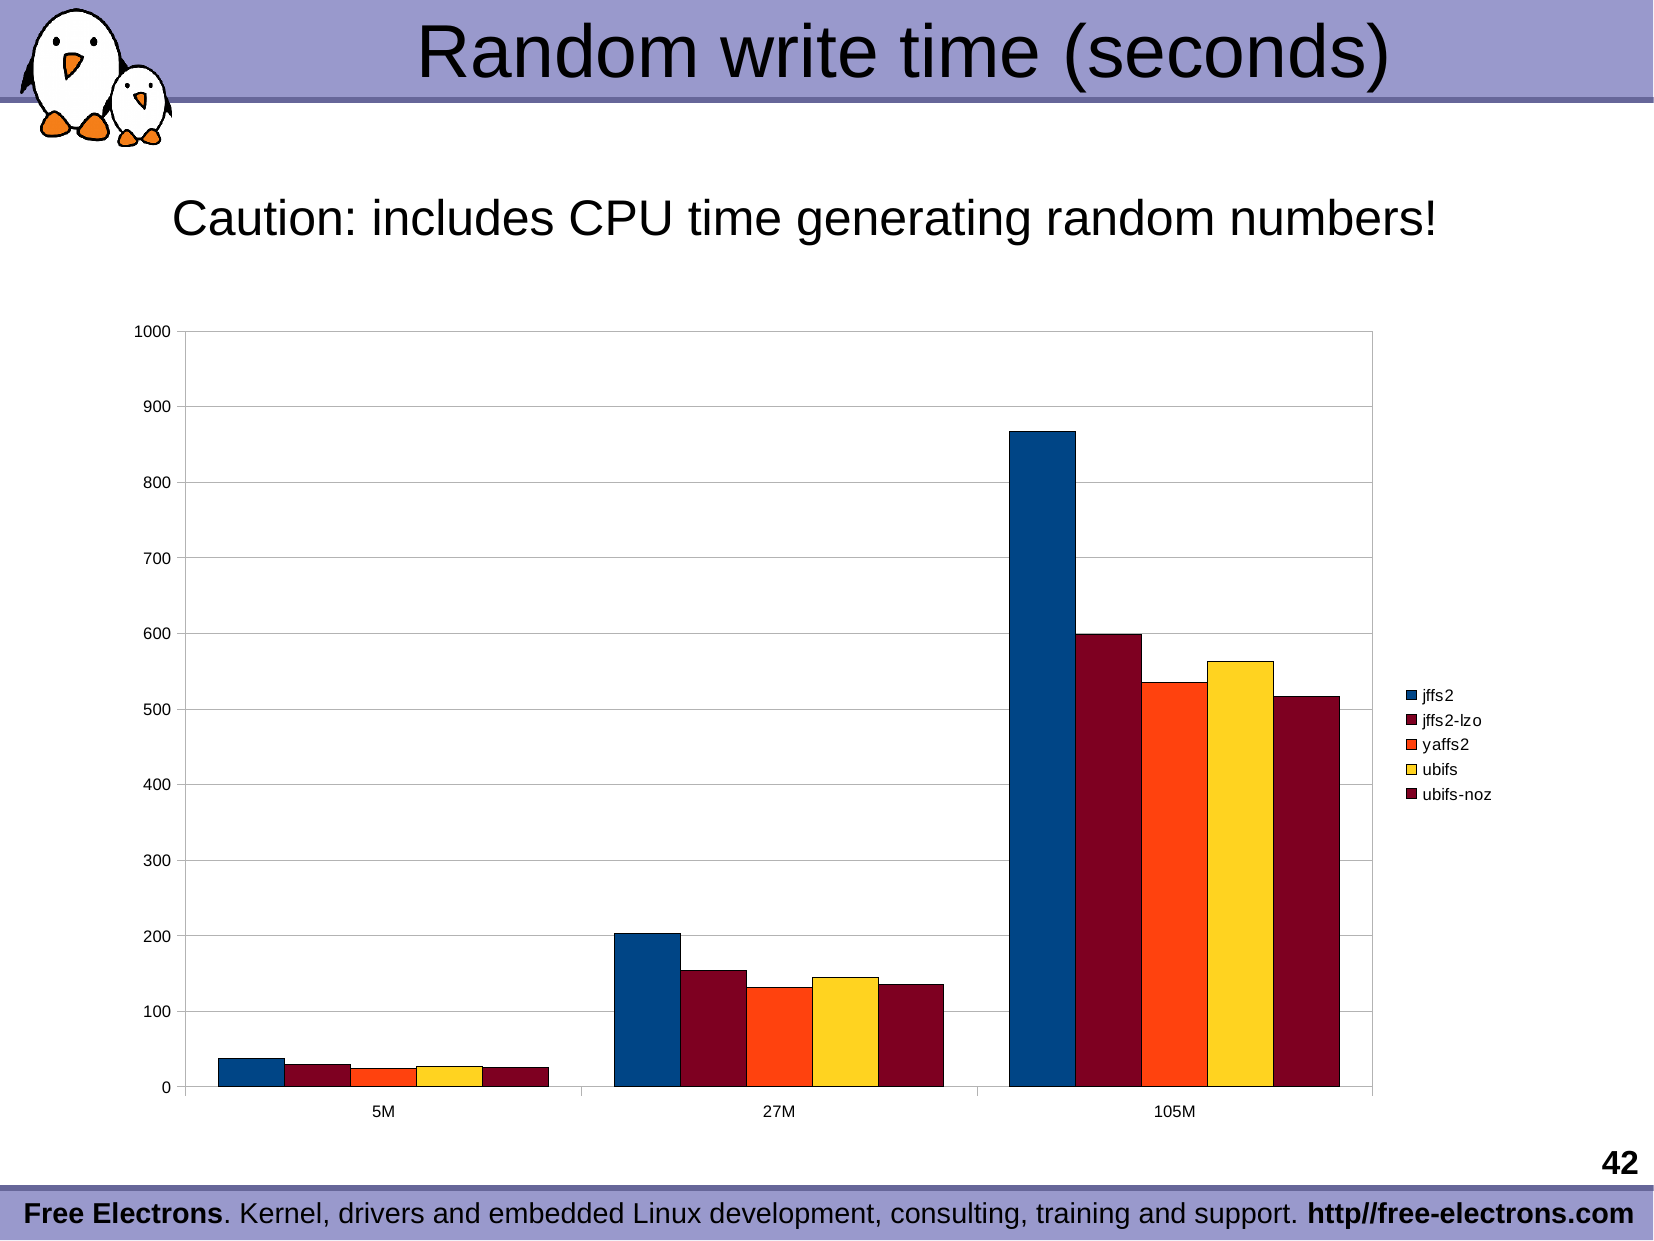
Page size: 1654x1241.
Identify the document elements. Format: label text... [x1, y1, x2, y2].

chart [105, 304, 1518, 1155]
text_box Caution: includes CPU time generating random numbers! [171, 190, 1439, 253]
picture [20, 8, 172, 147]
title Random write time (seconds) [178, 4, 1631, 98]
